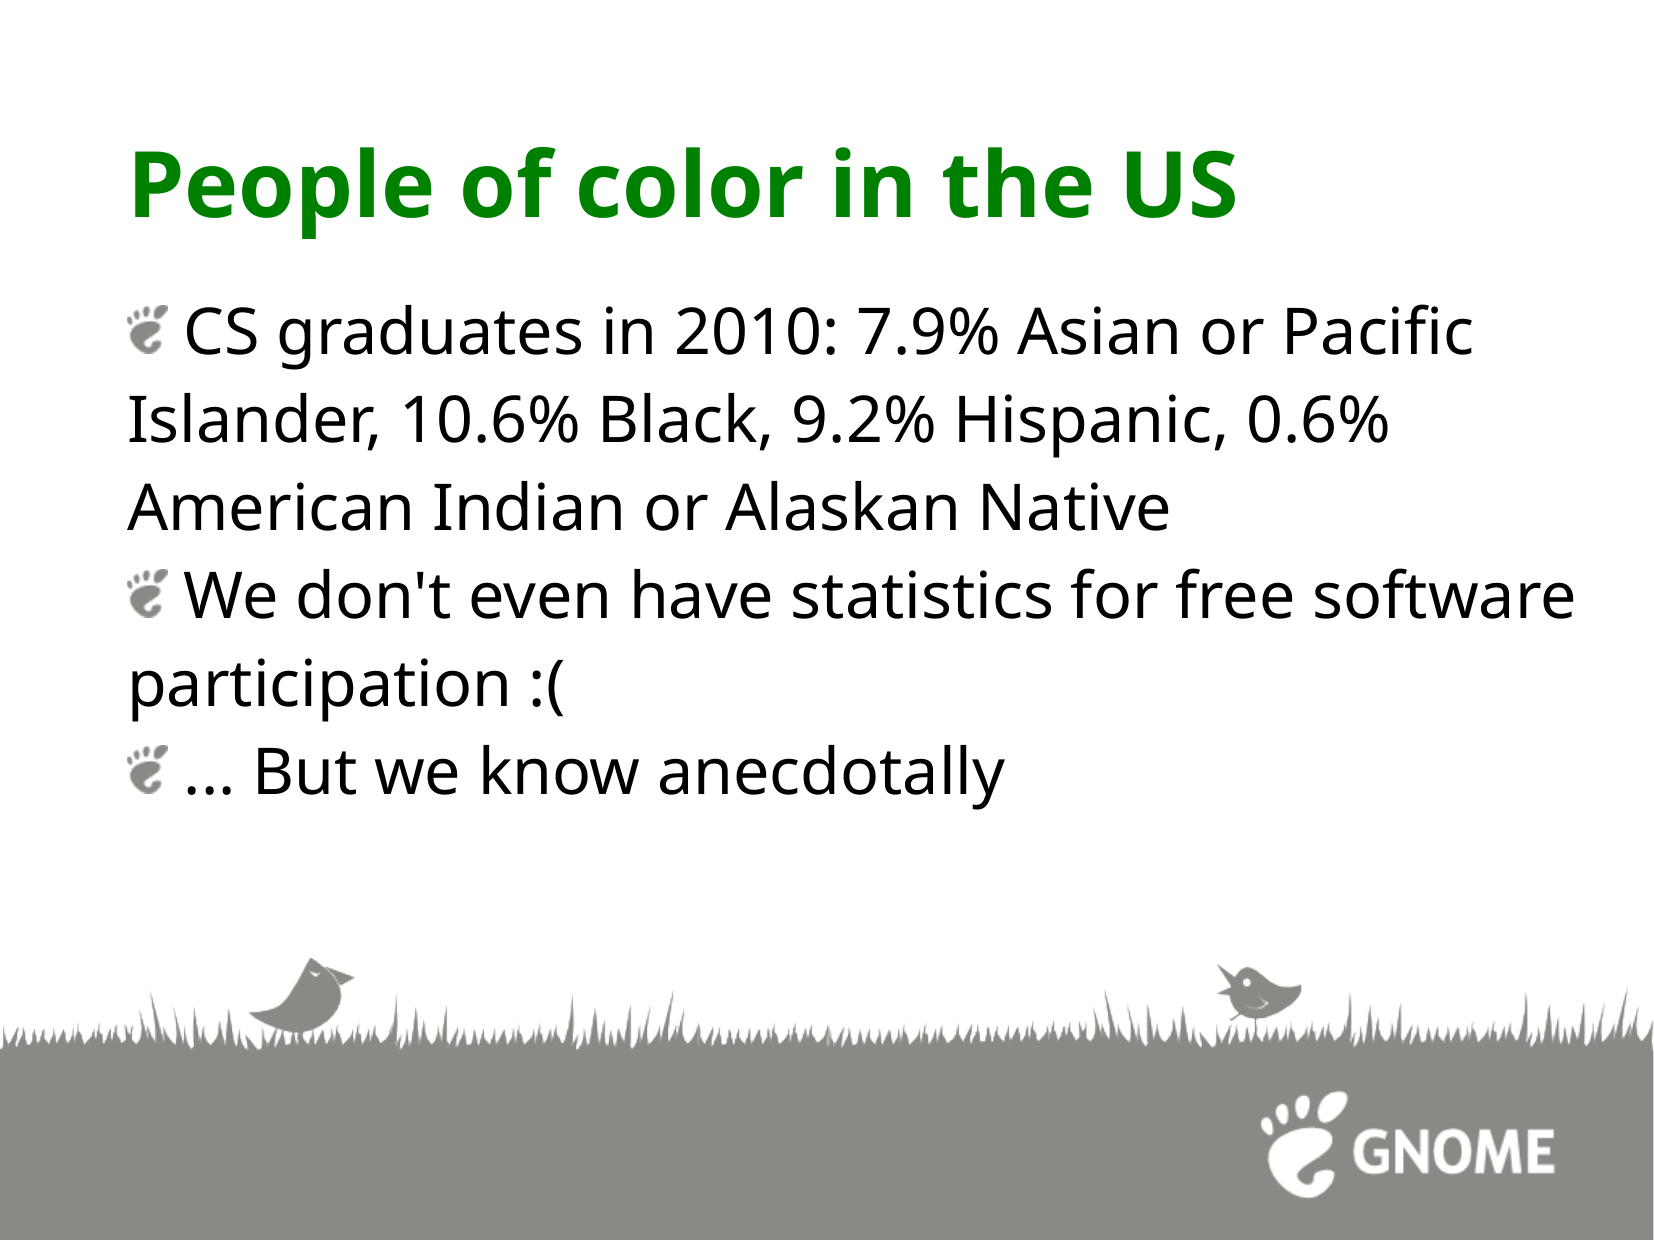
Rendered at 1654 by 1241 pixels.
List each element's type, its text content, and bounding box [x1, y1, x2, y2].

text_box People of color in the US [112, 112, 1654, 251]
text_box CS graduates in 2010: 7.9% Asian or Pacific Islander, 10.6% Black, 9.2% Hispanic, 0.6% American Indian or Alaskan Native We don't even have statistics for free software participation :( ... But we know anecdotally [112, 277, 1654, 901]
picture [0, 0, 1654, 1241]
